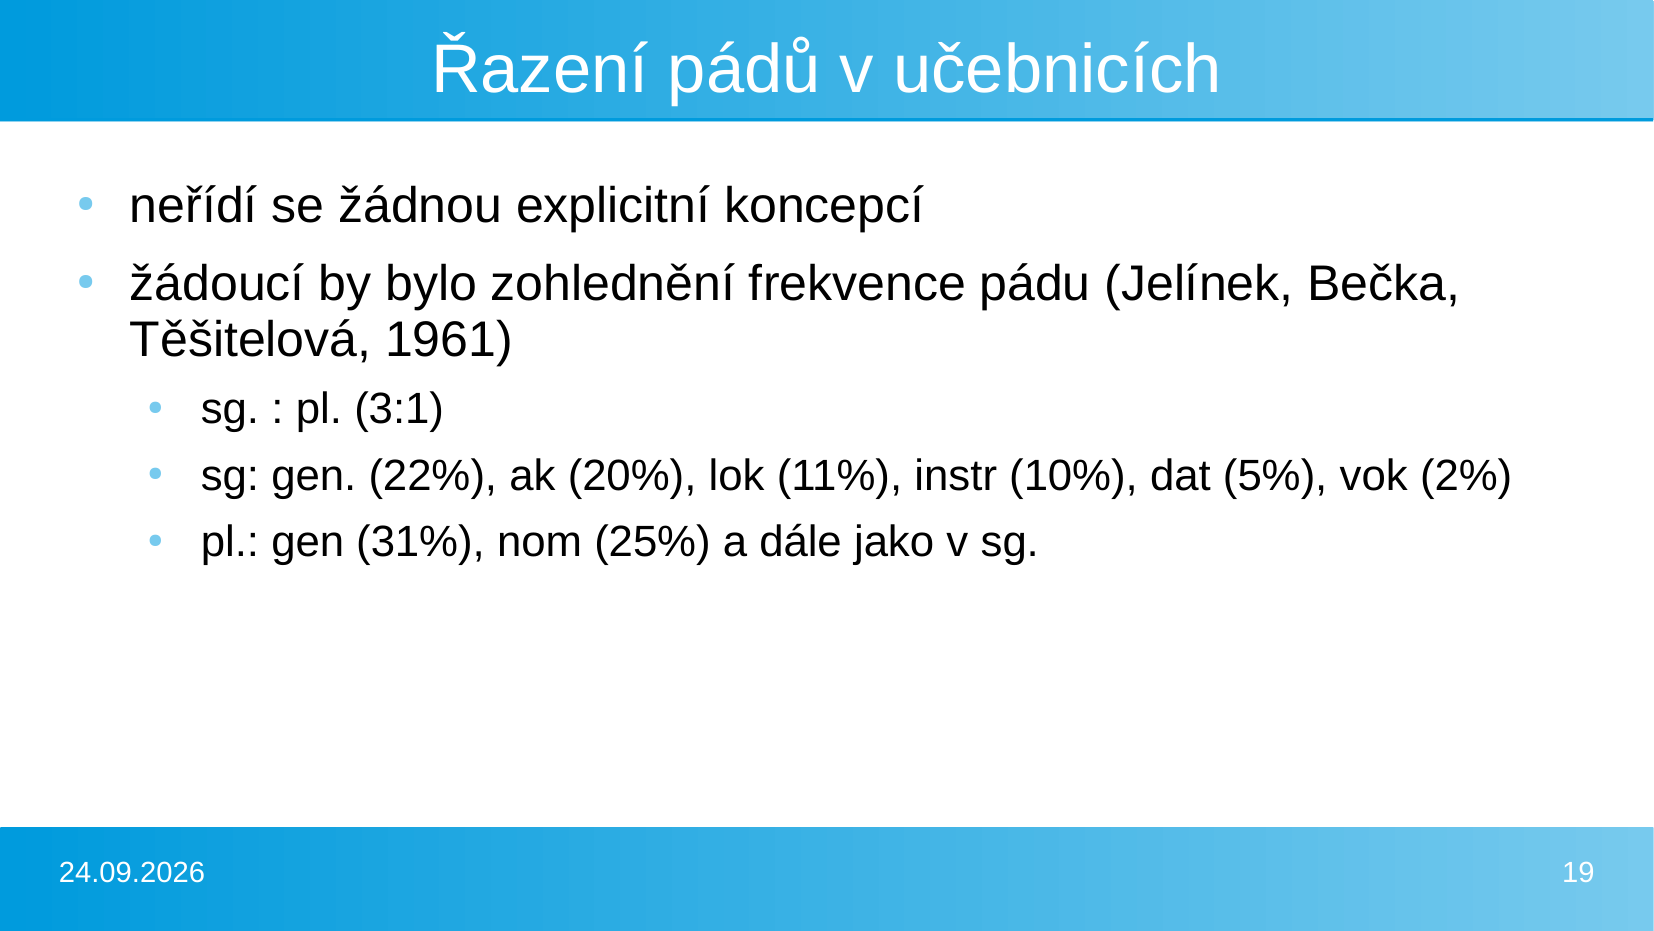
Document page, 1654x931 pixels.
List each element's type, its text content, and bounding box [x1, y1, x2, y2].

list neřídí se žádnou explicitní koncepcí žádoucí by bylo zohlednění frekvence pádu (Jelínek, Bečka, Těšitelová, 1961) sg. : pl. (3:1) sg: gen. (22%), ak (20%), lok (11%), instr (10%), dat (5%), vok (2%) pl.: gen (31%), nom (25%) a dále jako v sg. [59, 177, 1595, 768]
title Řazení pádů v učebnicích [59, 29, 1595, 108]
